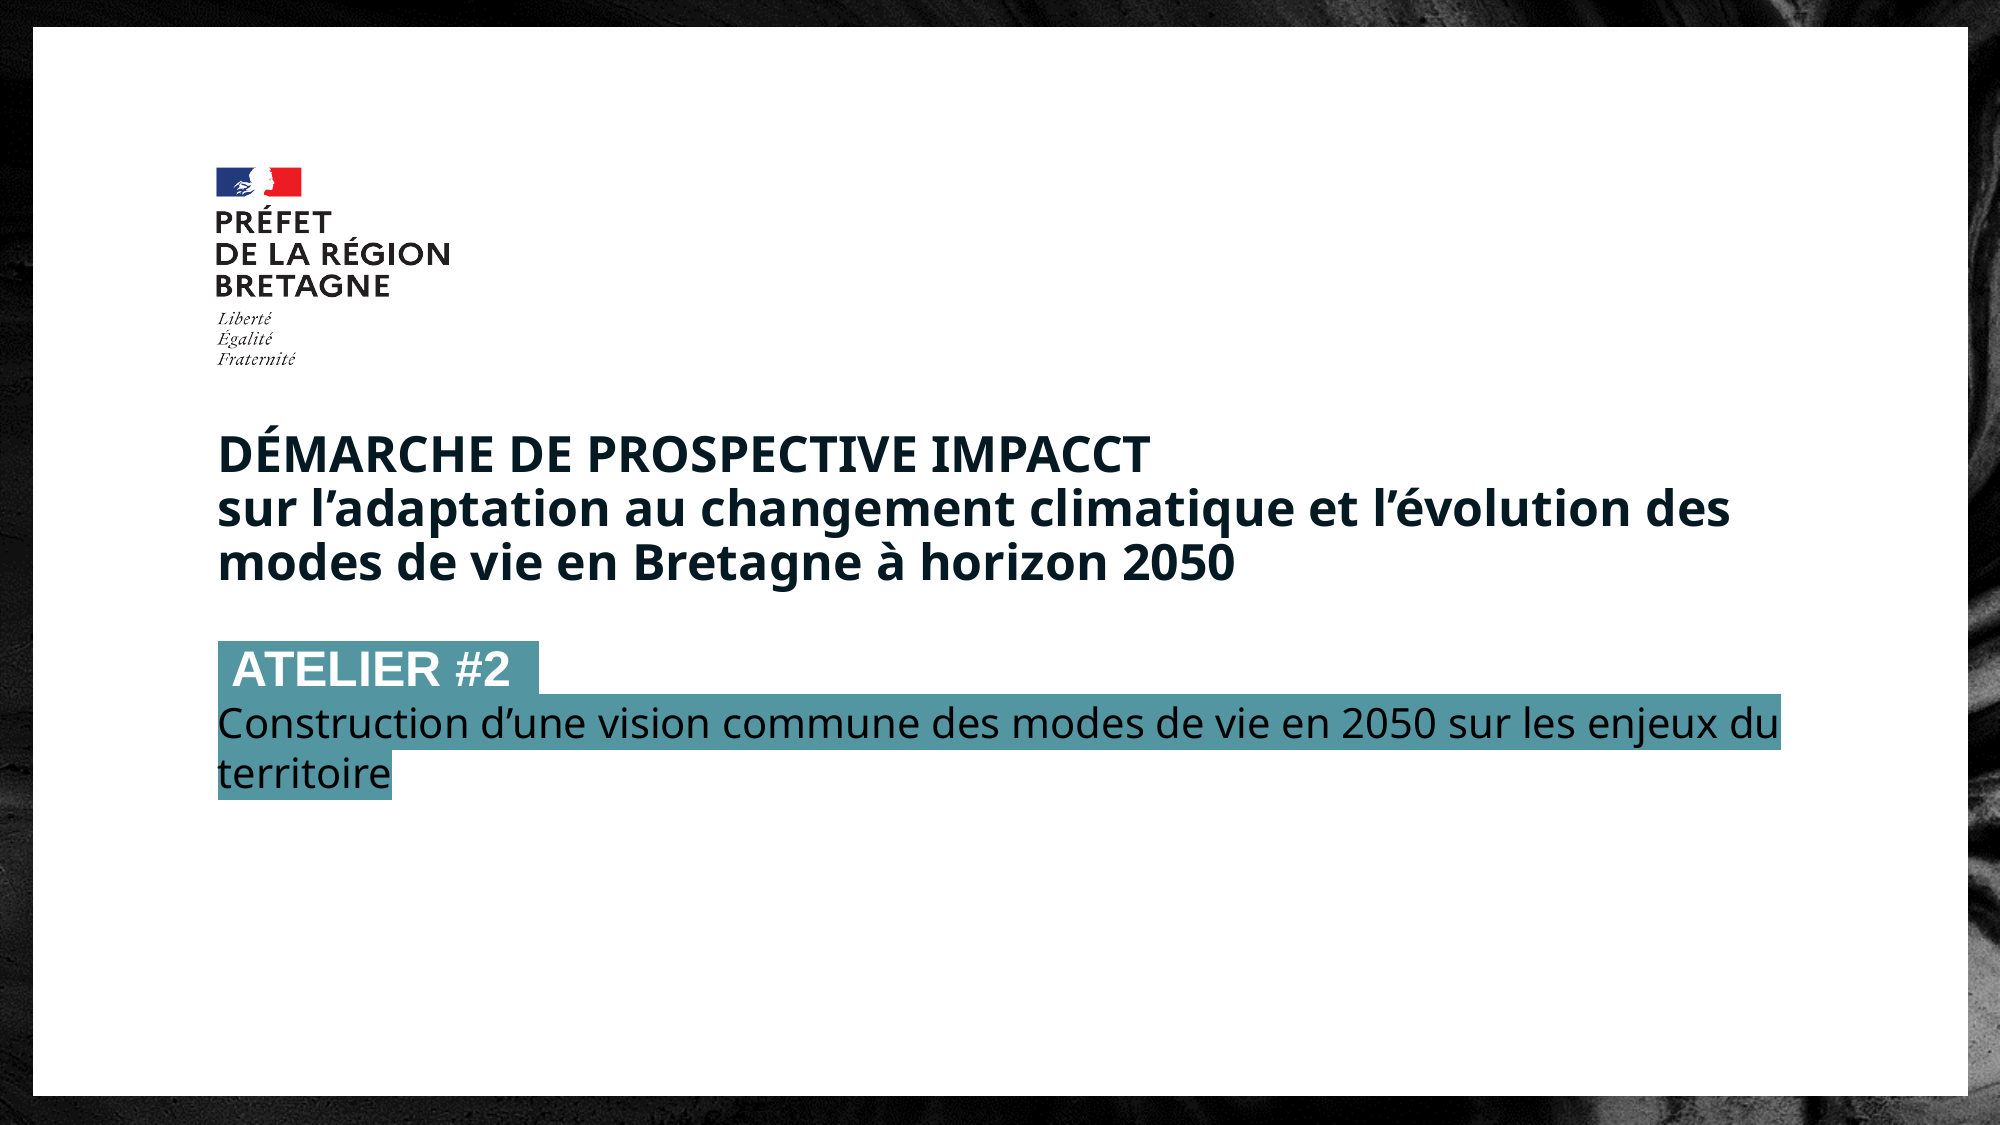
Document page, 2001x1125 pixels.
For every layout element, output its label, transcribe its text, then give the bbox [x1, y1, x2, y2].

picture [0, 0, 2000, 1125]
text_box DÉMARCHE DE PROSPECTIVE IMPACCT sur l’adaptation au changement climatique et l’évolution des modes de vie en Bretagne à horizon 2050 ATELIER #2 Construction d’une vision commune des modes de vie en 2050 sur les enjeux du territoire [198, 420, 1802, 793]
